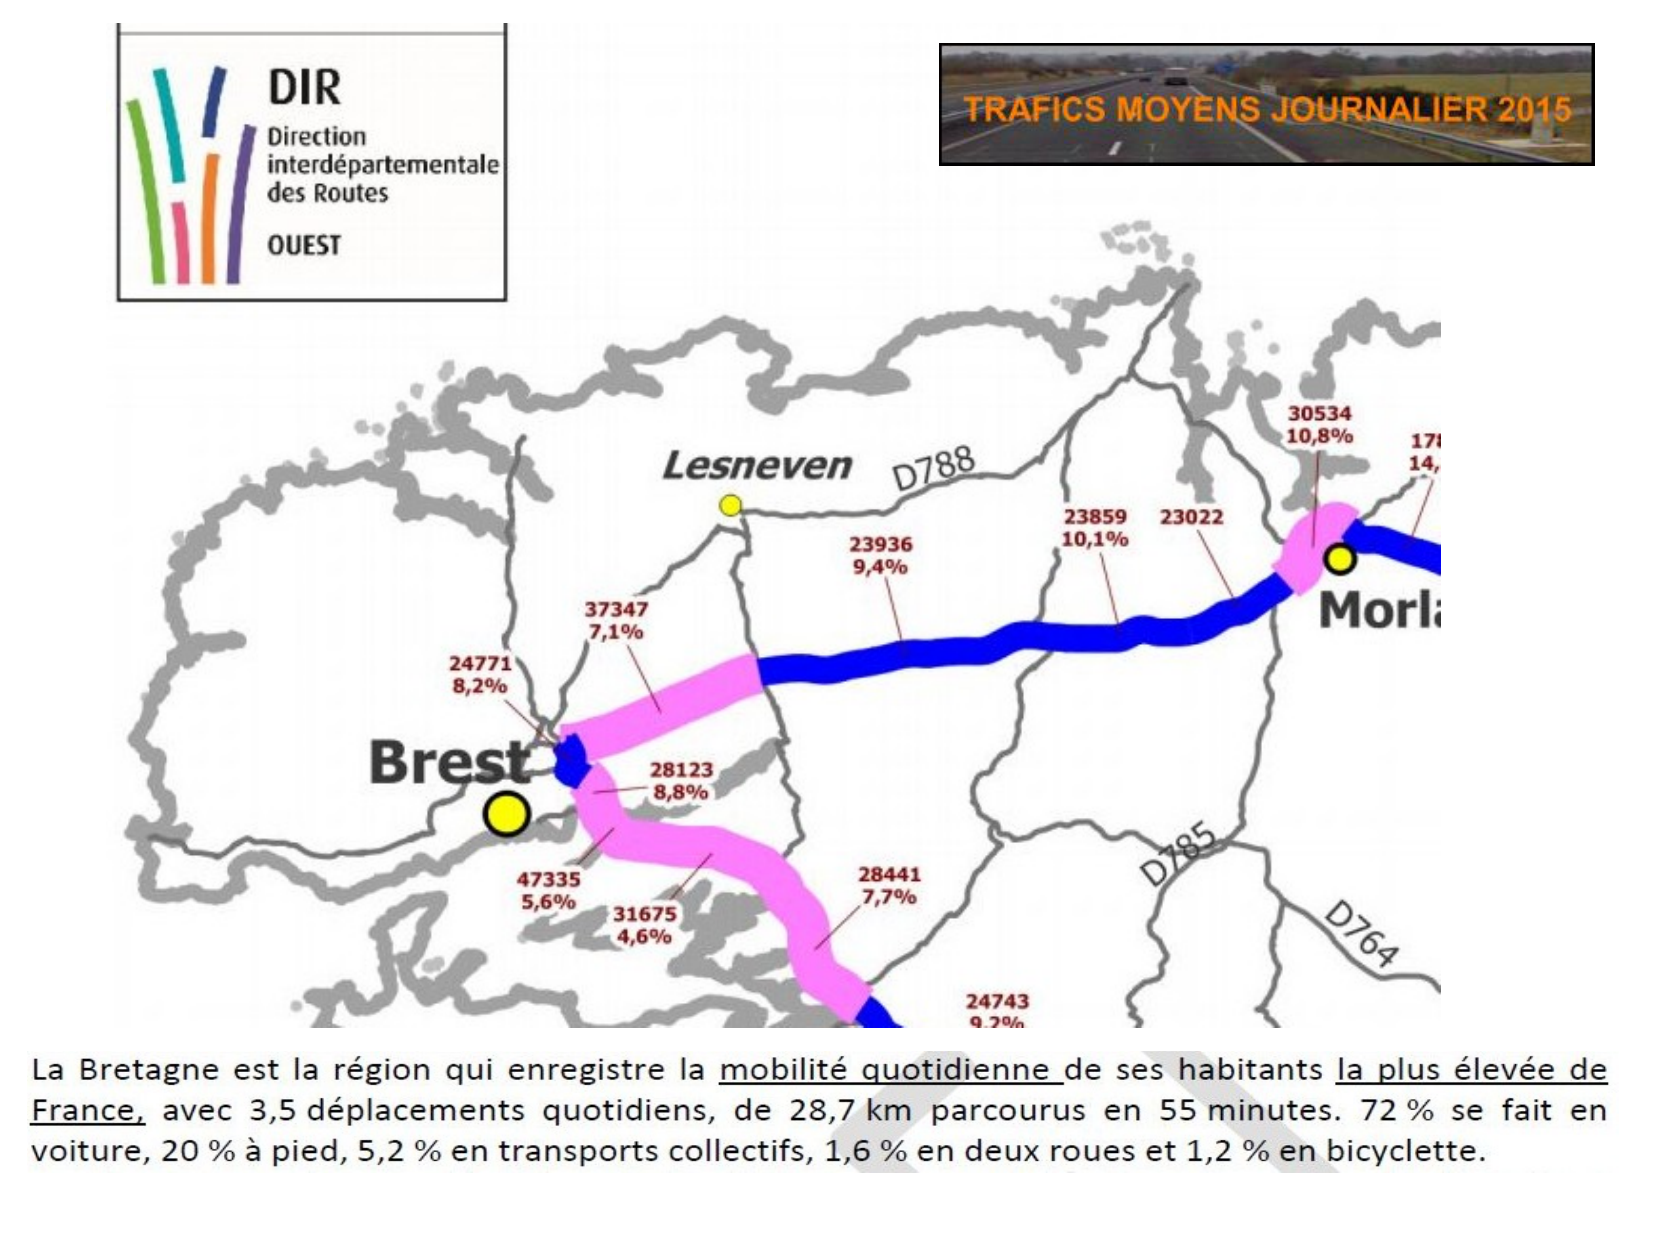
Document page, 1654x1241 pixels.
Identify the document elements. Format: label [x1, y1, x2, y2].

picture [27, 1051, 1619, 1173]
picture [106, 23, 1595, 1028]
